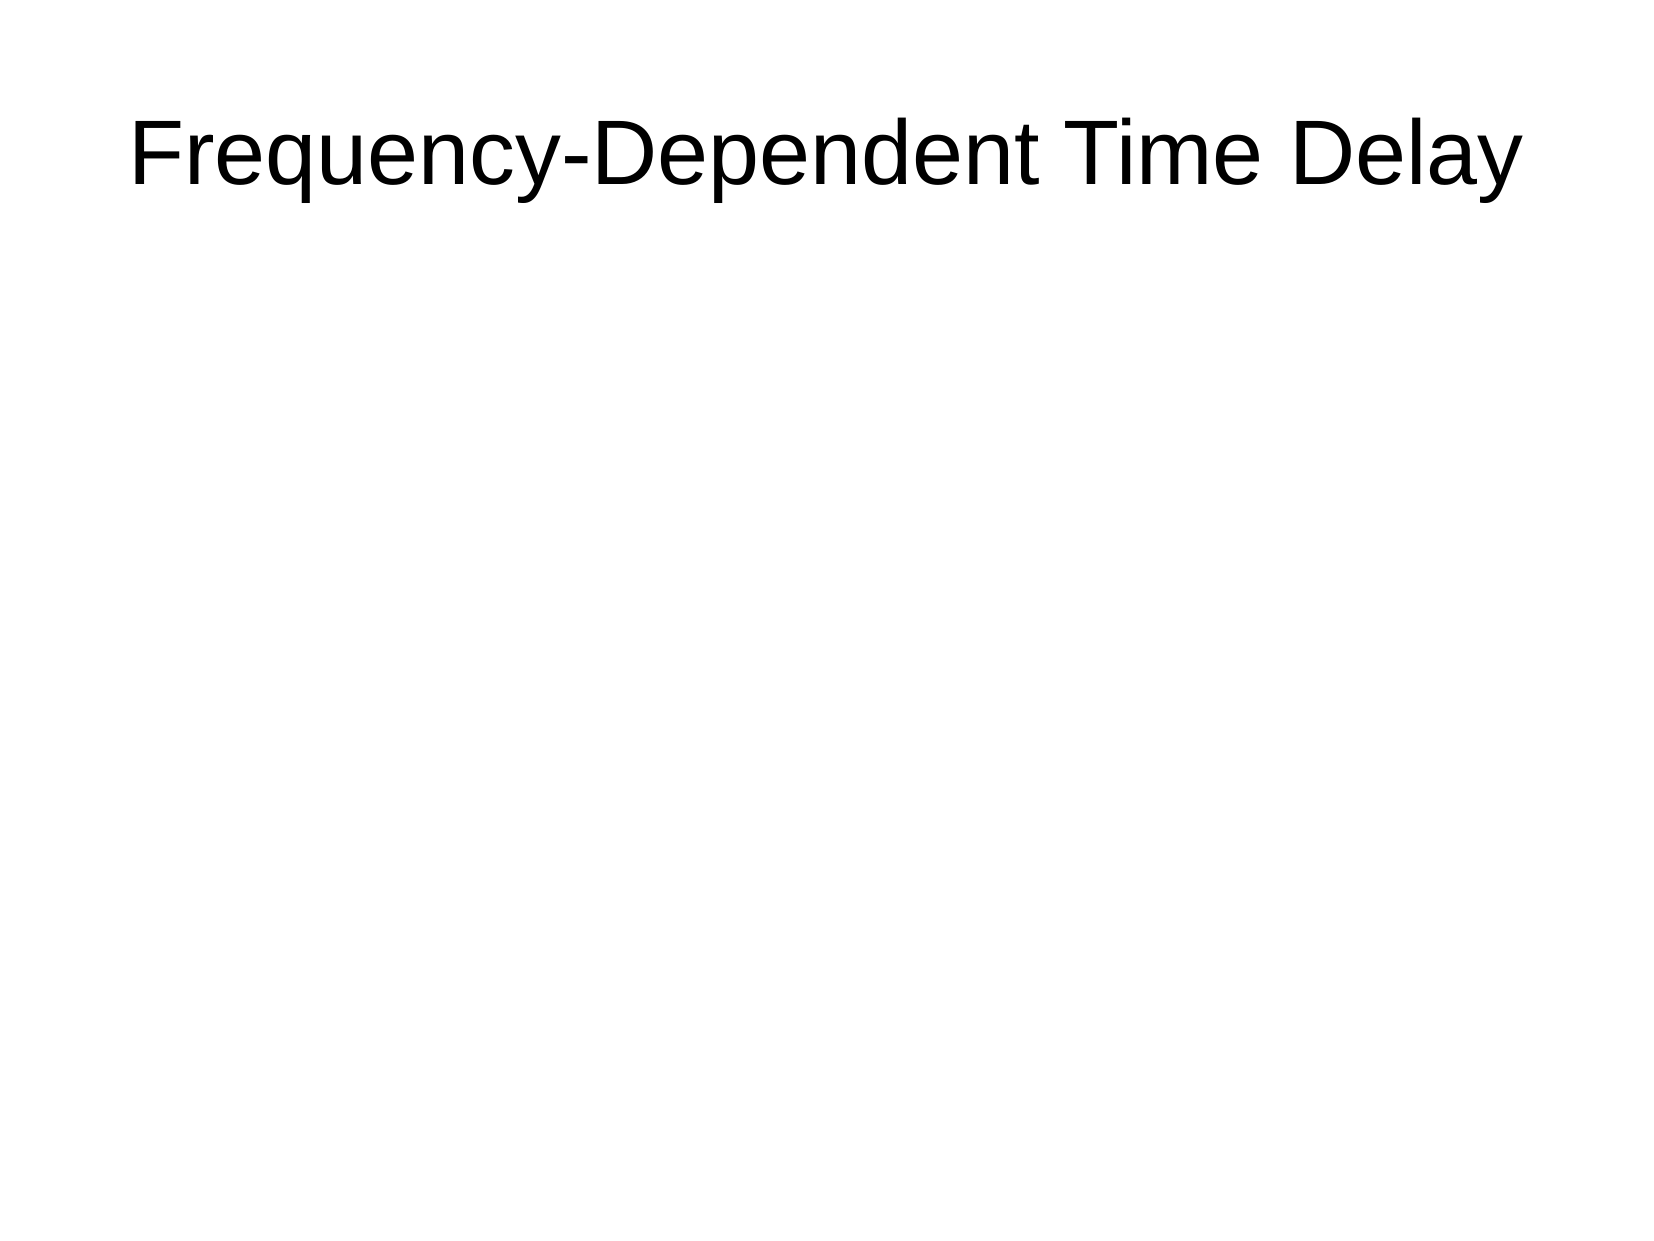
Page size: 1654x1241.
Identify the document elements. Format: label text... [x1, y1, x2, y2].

title Frequency-Dependent Time Delay [82, 49, 1571, 257]
